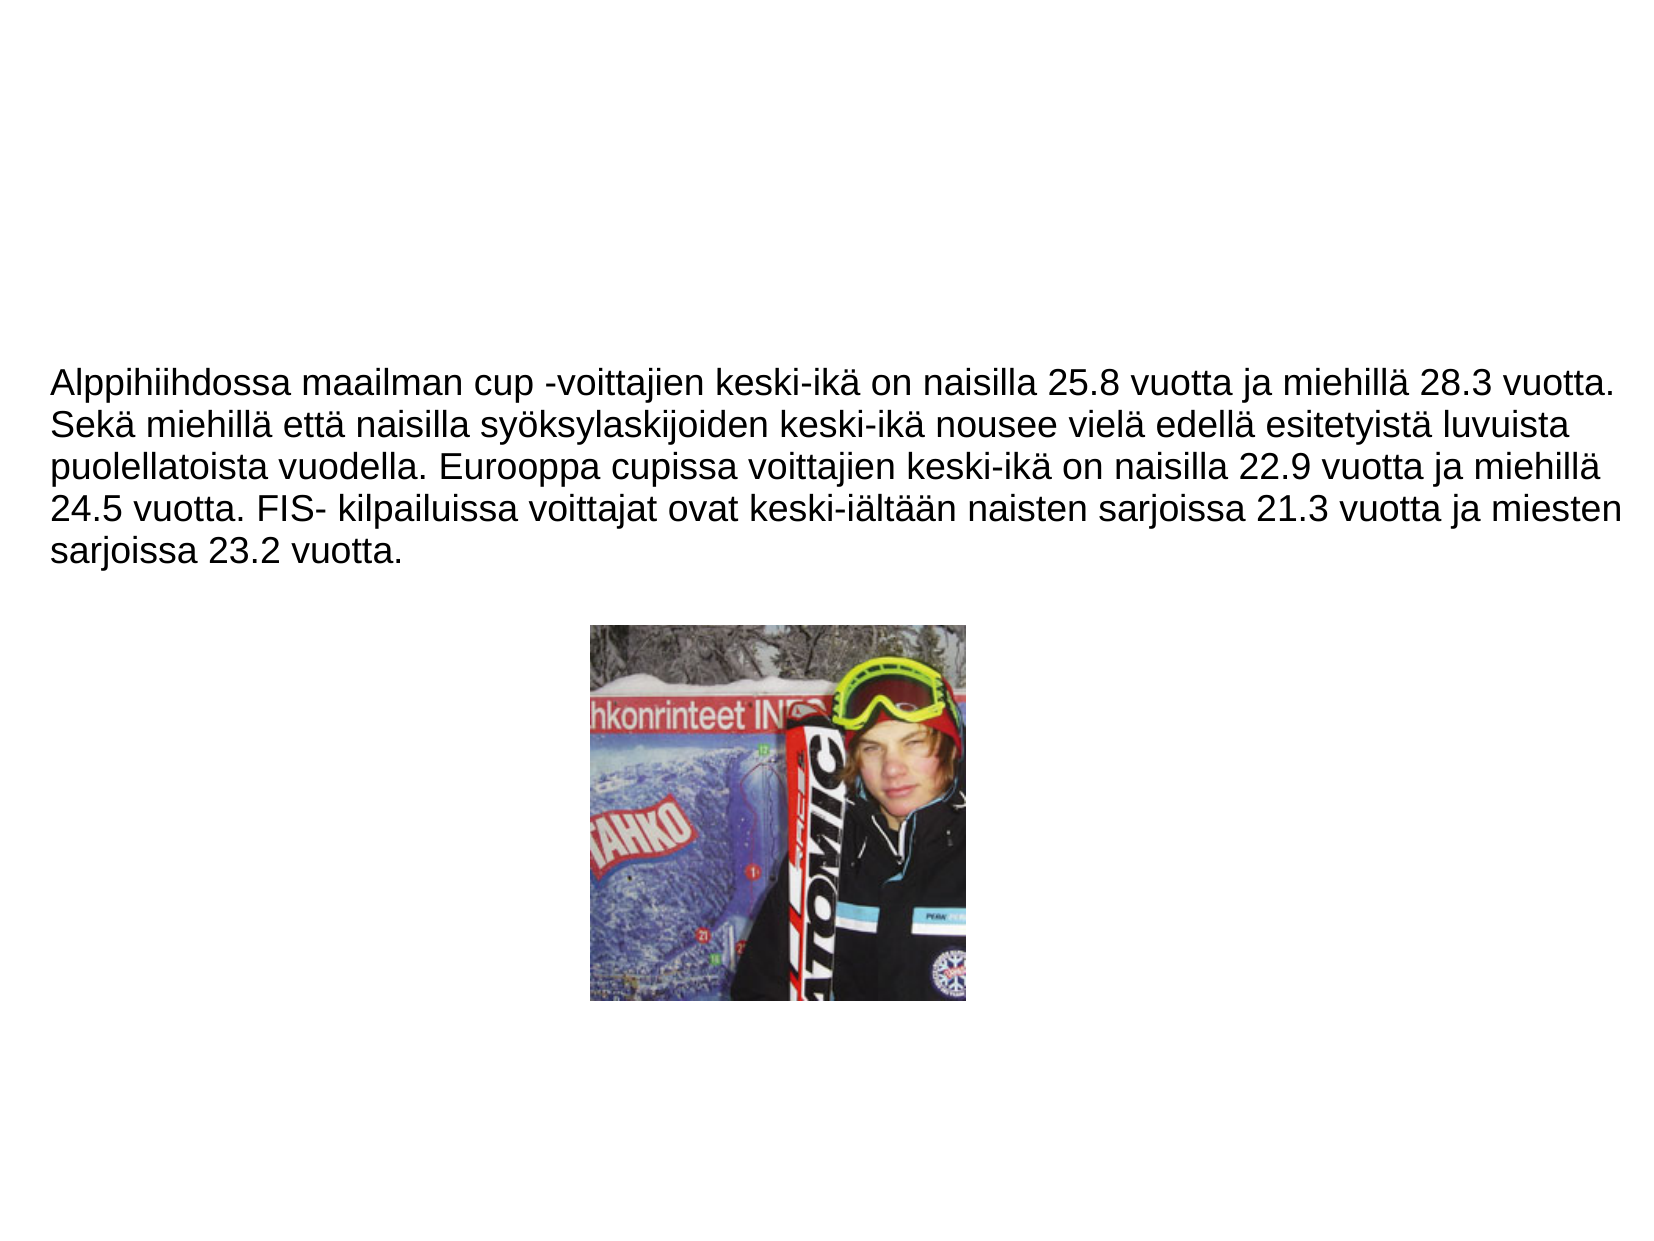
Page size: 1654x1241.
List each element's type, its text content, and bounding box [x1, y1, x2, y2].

picture [590, 625, 966, 1001]
text_box Alppihiihdossa maailman cup -voittajien keski-ikä on naisilla 25.8 vuotta ja miehillä 28.3 vuotta. Sekä miehillä että naisilla syöksylaskijoiden keski-ikä nousee vielä edellä esitetyistä luvuista puolellatoista vuodella. Eurooppa cupissa voittajien keski-ikä on naisilla 22.9 vuotta ja miehillä 24.5 vuotta. FIS- kilpailuissa voittajat ovat keski-iältään naisten sarjoissa 21.3 vuotta ja miesten sarjoissa 23.2 vuotta. [35, 354, 1654, 668]
